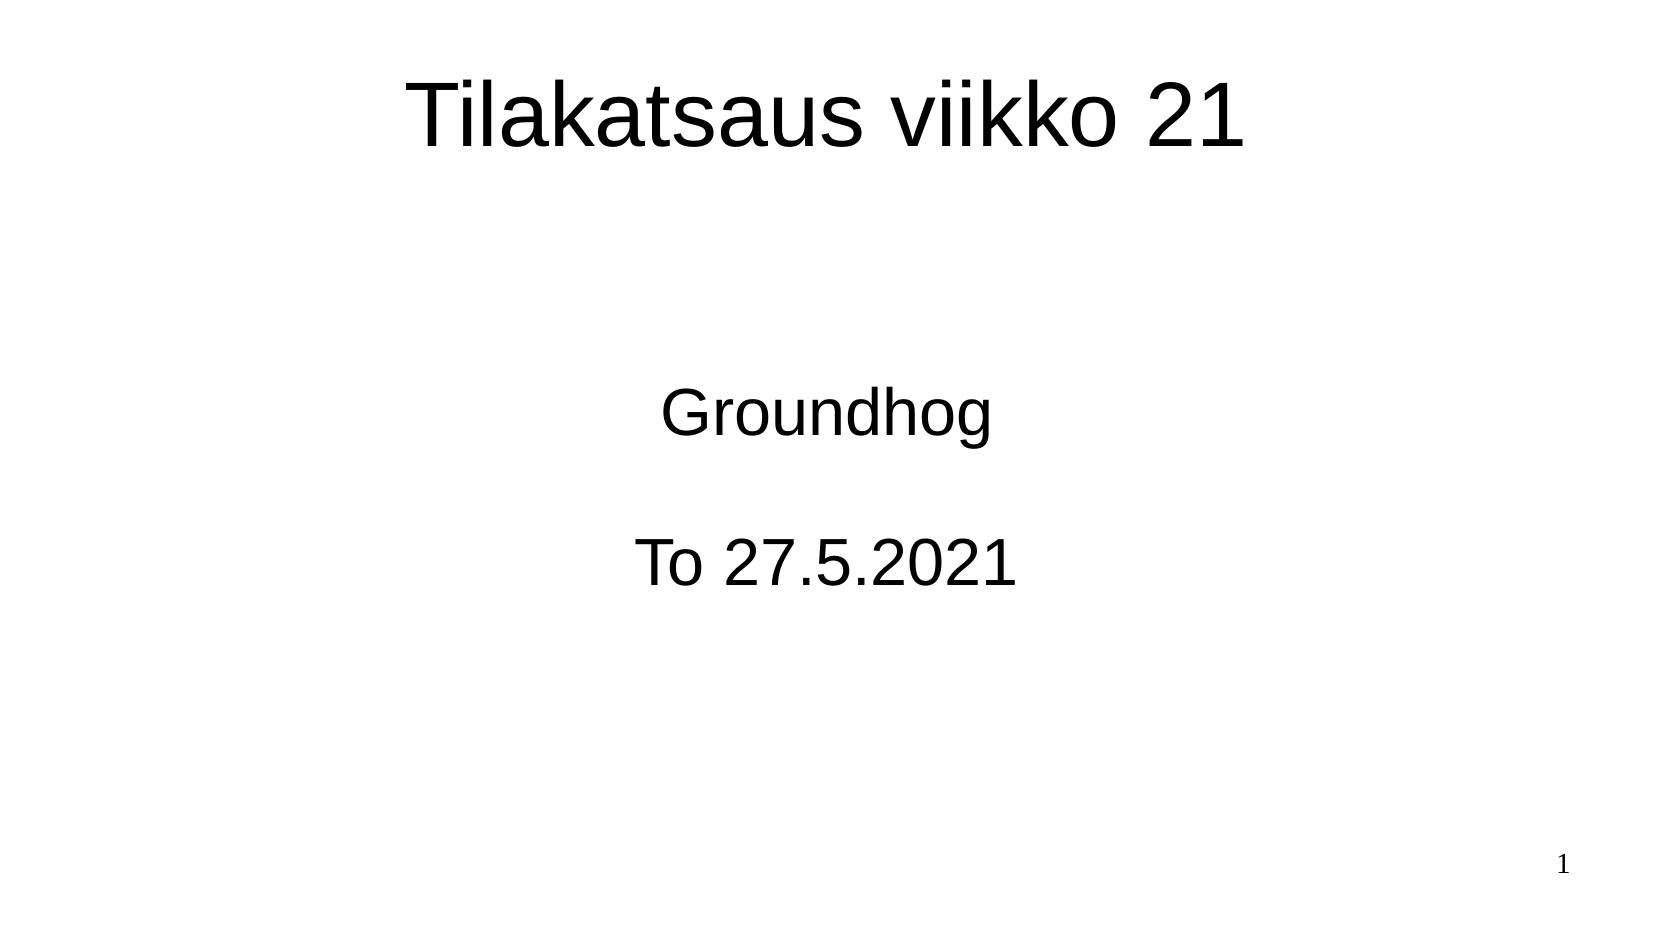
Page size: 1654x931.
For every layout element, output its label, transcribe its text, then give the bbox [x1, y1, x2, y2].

title Tilakatsaus viikko 21 [82, 37, 1571, 193]
subtitle Groundhog To 27.5.2021 [82, 217, 1571, 758]
